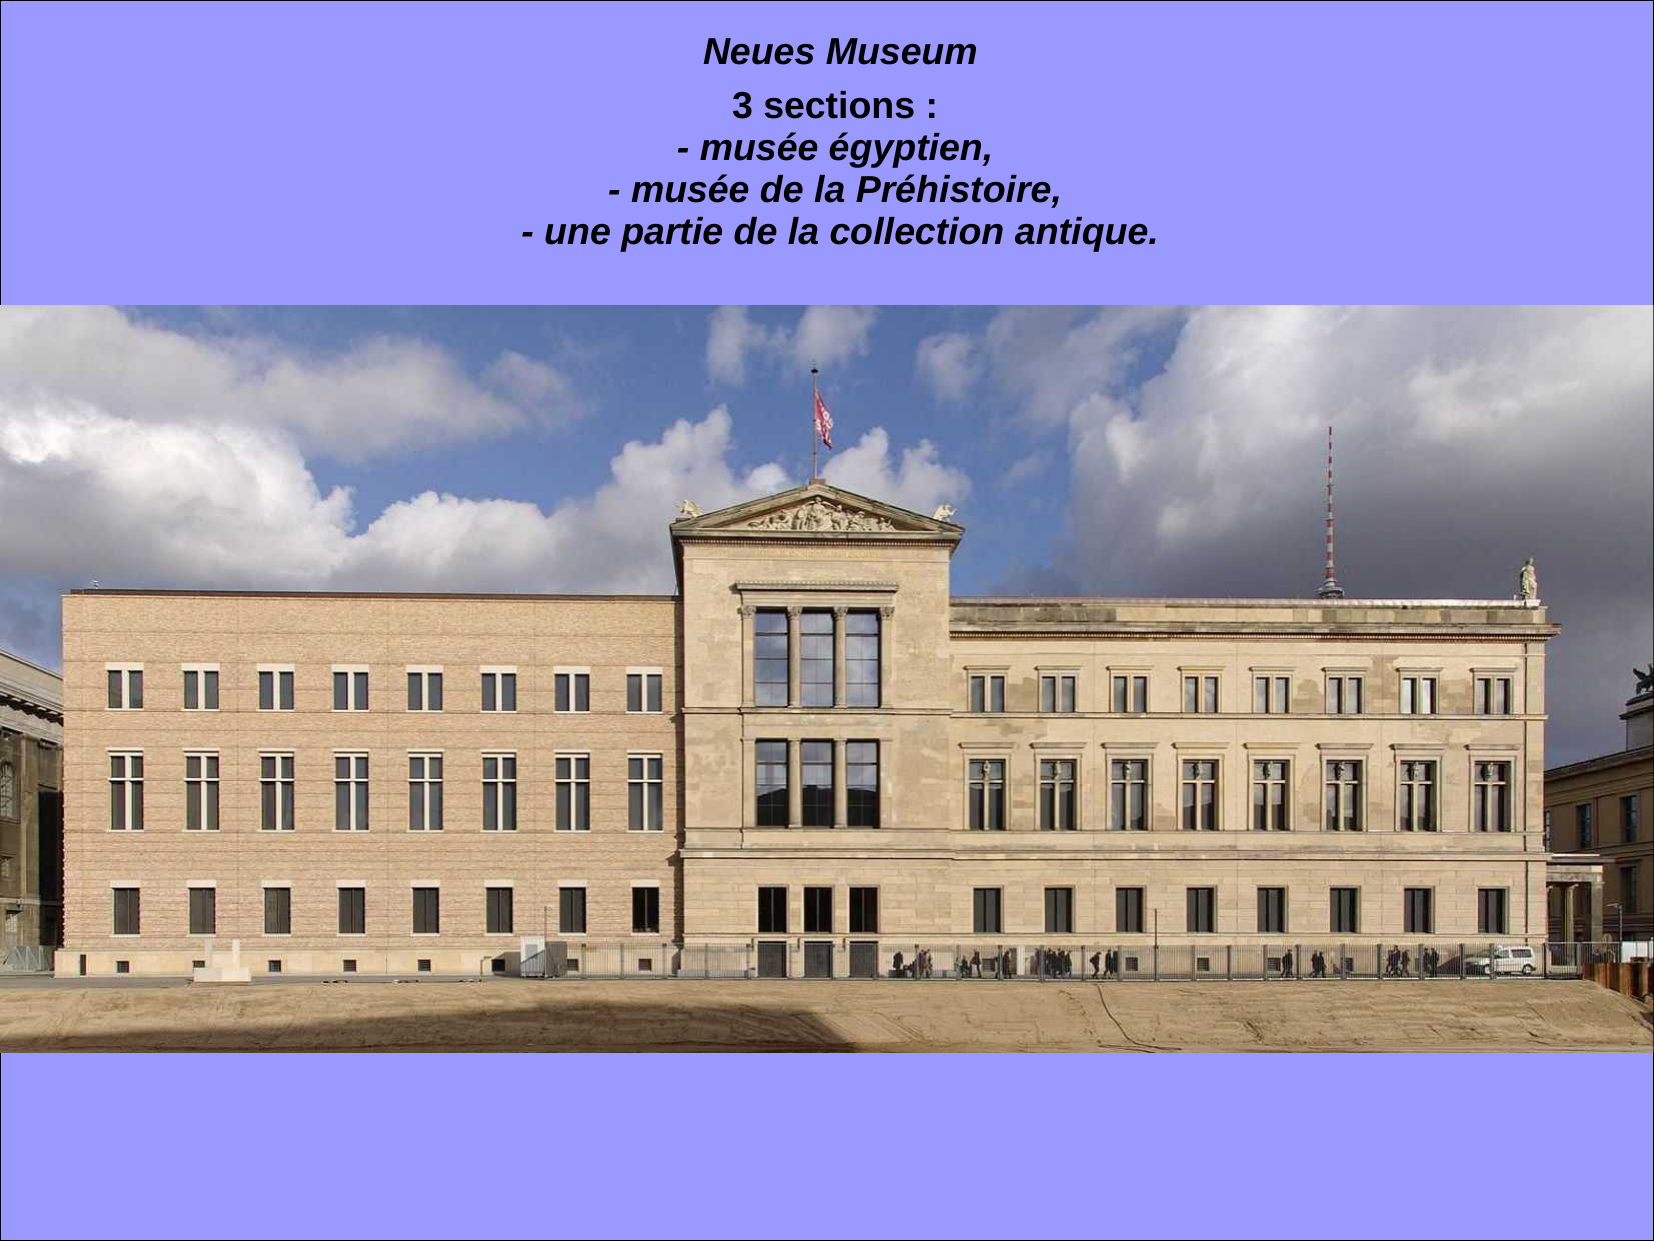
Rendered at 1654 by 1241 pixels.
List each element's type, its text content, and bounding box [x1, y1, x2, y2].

text_box [0, 1053, 1654, 1241]
picture [0, 305, 1654, 1053]
text_box Neues Museum 3 sections : - musée égyptien, - musée de la Préhistoire, - une partie de la collection antique. [13, 23, 1654, 266]
text_box [0, 0, 1654, 305]
